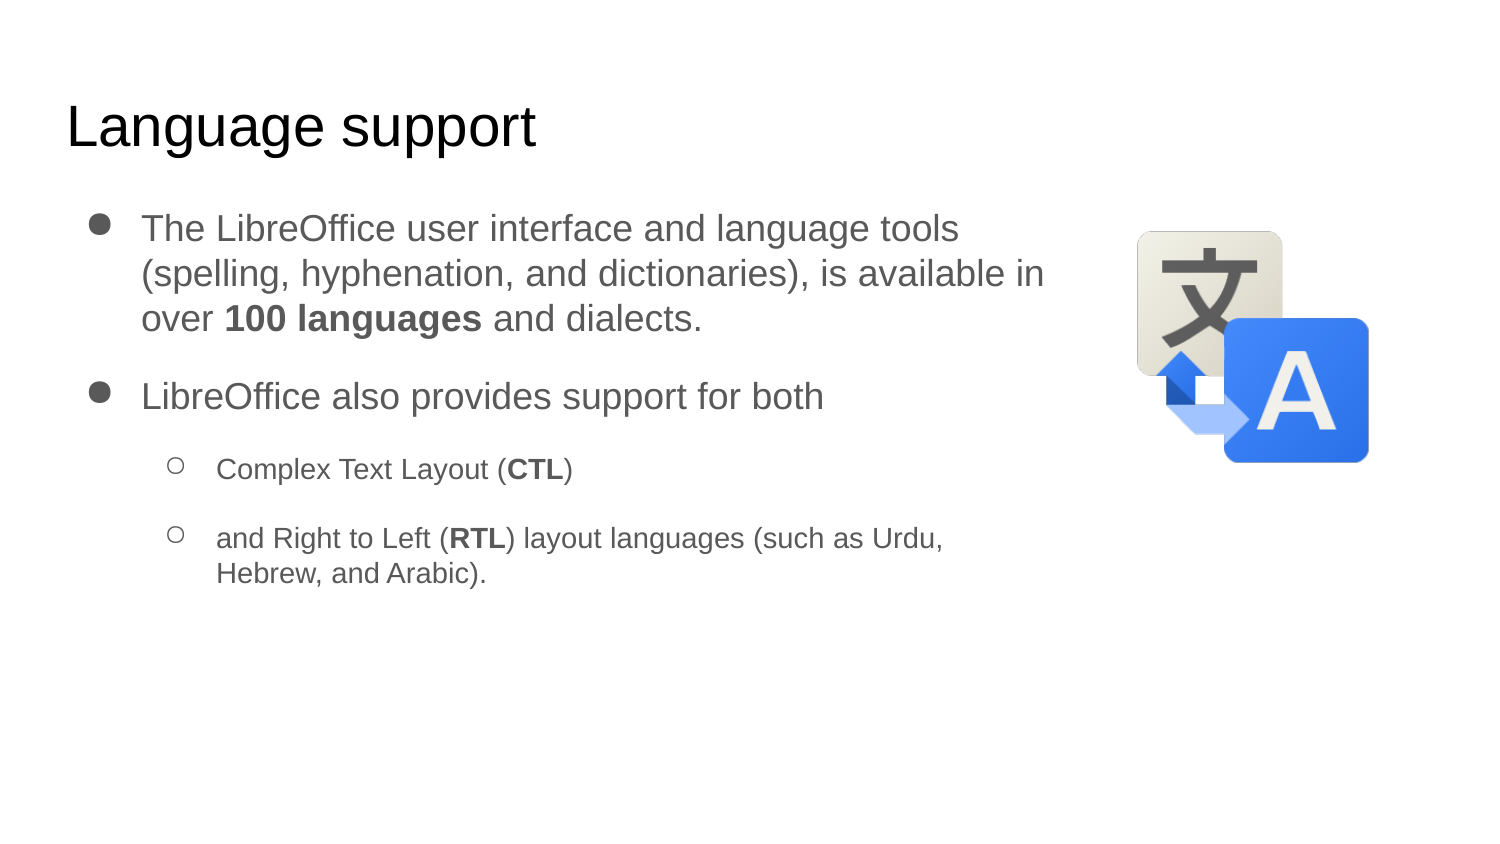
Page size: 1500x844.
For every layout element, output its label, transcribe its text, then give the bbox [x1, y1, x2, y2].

title Language support [51, 72, 1449, 167]
picture [1121, 215, 1385, 479]
list The LibreOffice user interface and language tools (spelling, hyphenation, and dictionaries), is available in over 100 languages and dialects. LibreOffice also provides support for both Complex Text Layout (CTL) and Right to Left (RTL) layout languages (such as Urdu, Hebrew, and Arabic). [51, 189, 1065, 750]
